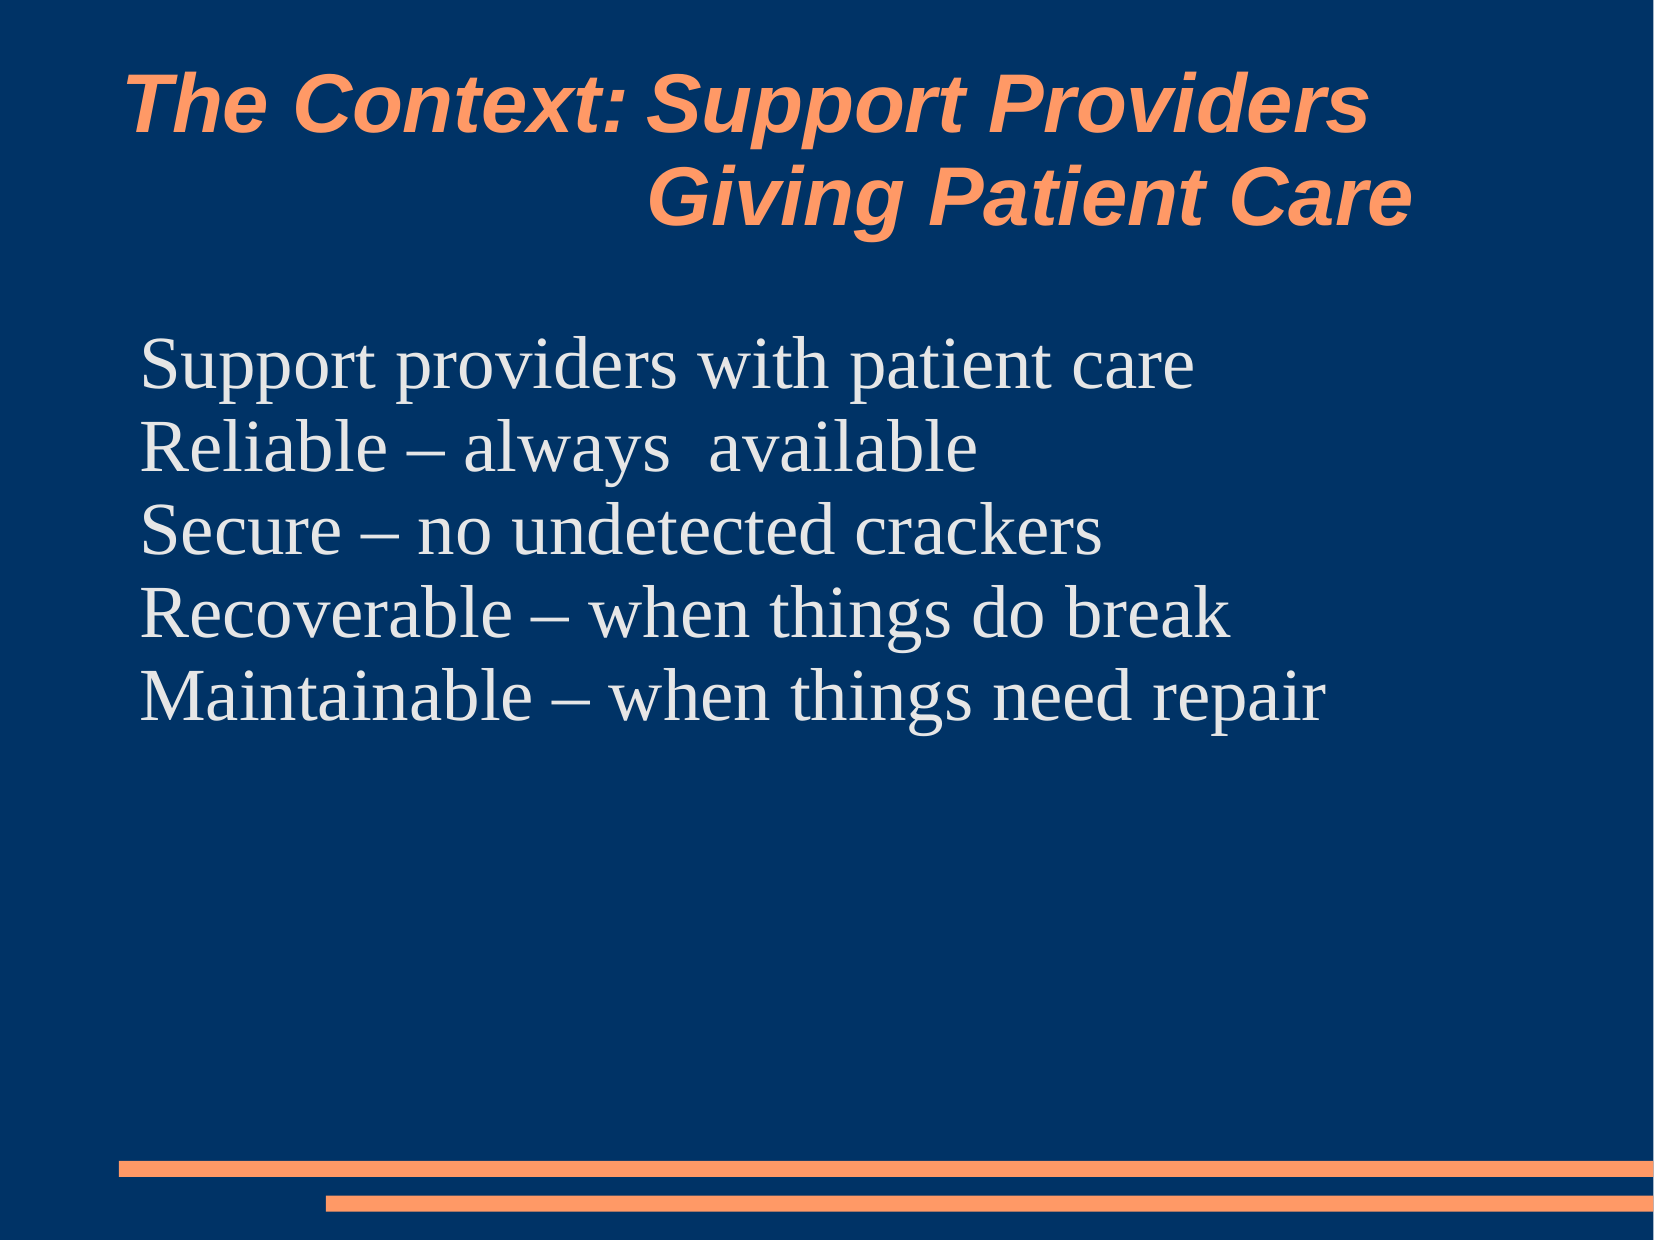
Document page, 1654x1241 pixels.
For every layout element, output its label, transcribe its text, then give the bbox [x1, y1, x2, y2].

title The Context: Support Providers Giving Patient Care [121, 46, 1534, 254]
list Support providers with patient care Reliable – always available Secure – no undetected crackers Recoverable – when things do break Maintainable – when things need repair [121, 322, 1561, 1118]
